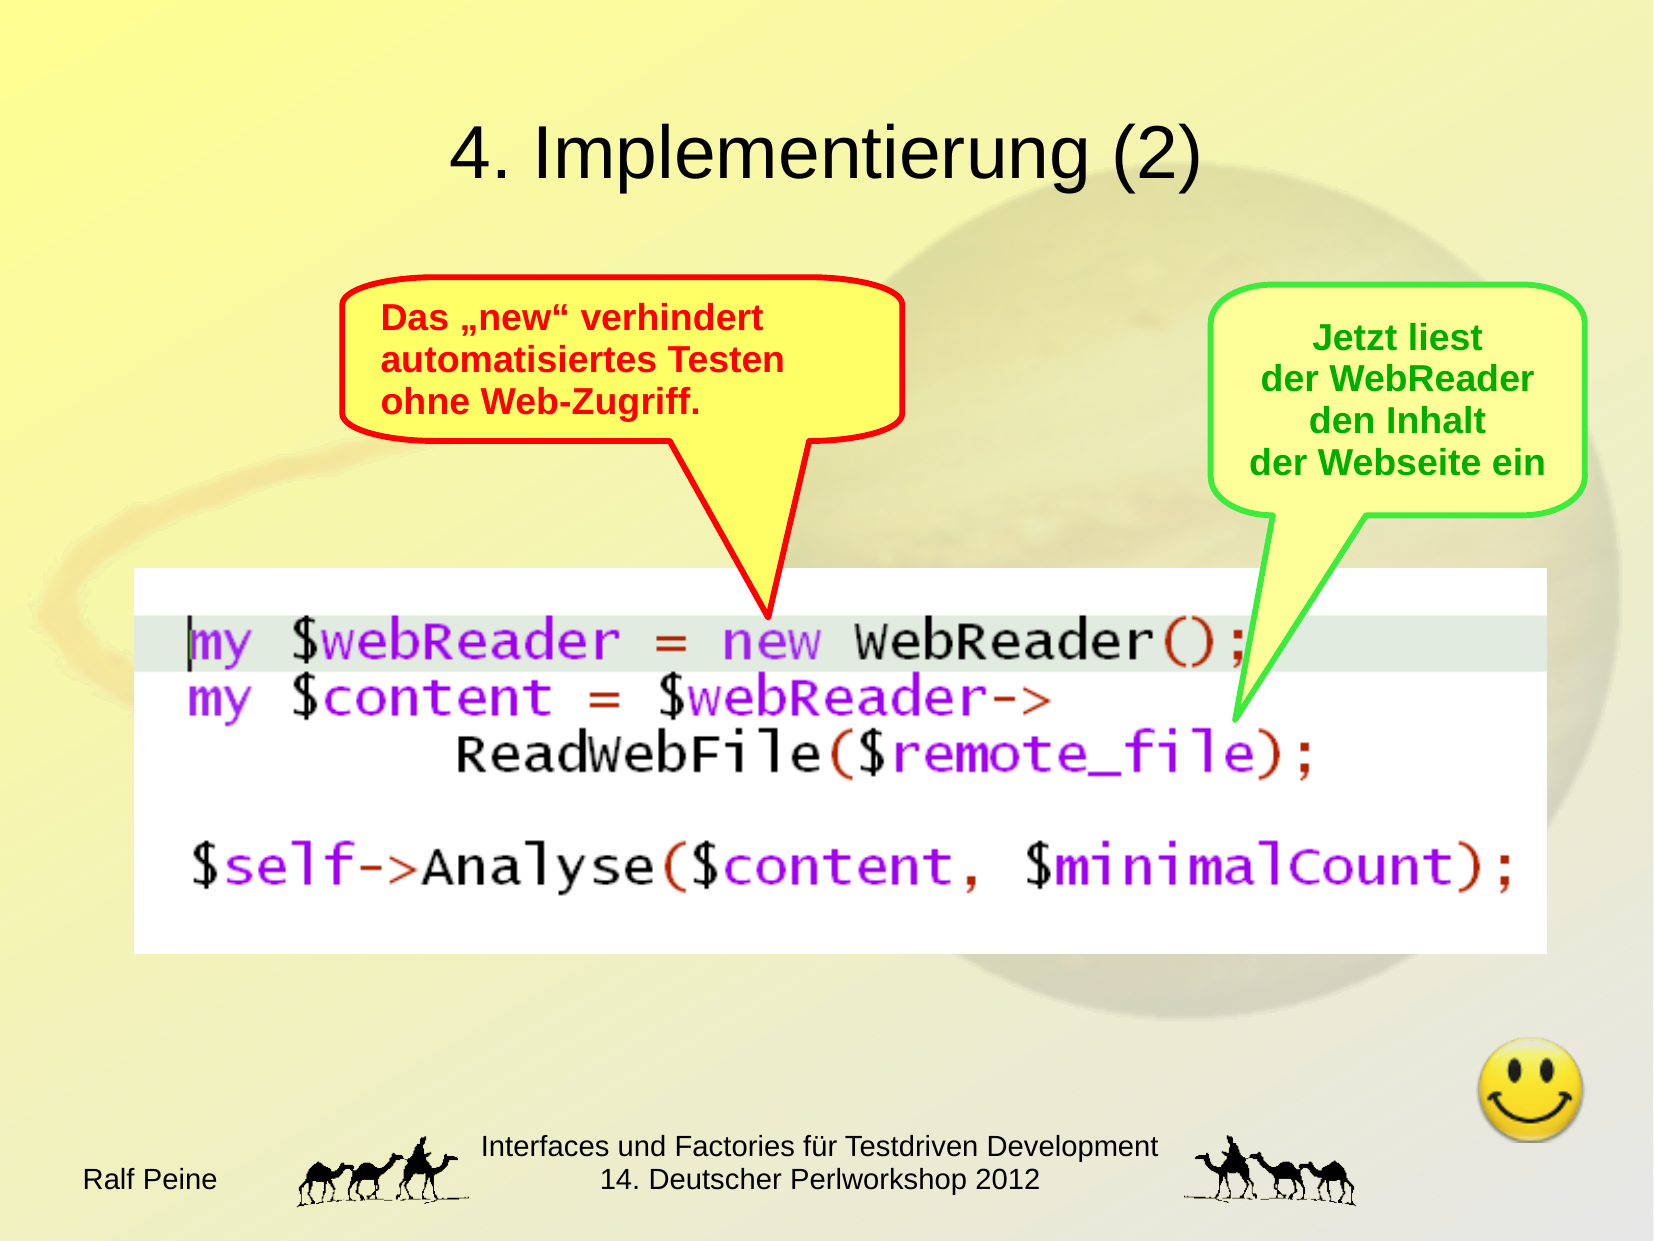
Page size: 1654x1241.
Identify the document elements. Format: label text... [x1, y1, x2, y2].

picture [3, 138, 1654, 1143]
picture [1184, 1133, 1362, 1213]
text_box Das „new“ verhindert automatisiertes Testen ohne Web-Zugriff. [342, 277, 903, 618]
text_box Jetzt liest der WebReader den Inhalt der Webseite ein [1210, 284, 1585, 720]
title 4. Implementierung (2) [82, 49, 1571, 257]
picture [291, 1134, 469, 1214]
